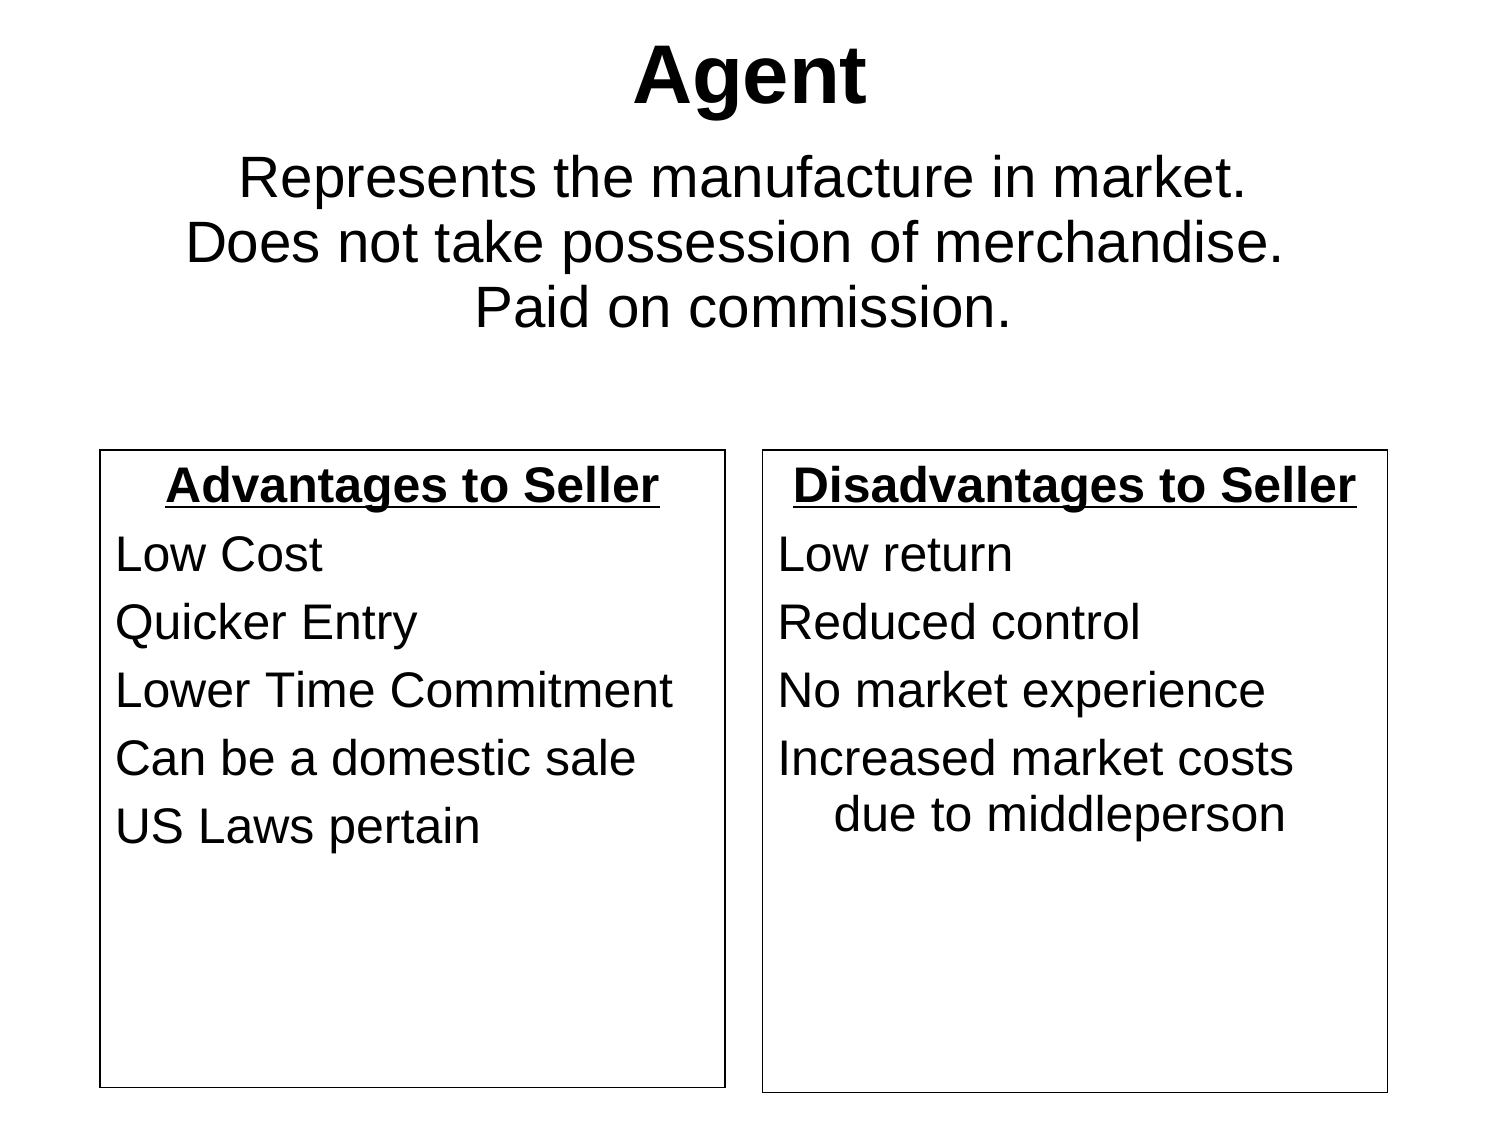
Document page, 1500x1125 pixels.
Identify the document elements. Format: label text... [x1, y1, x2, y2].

list Disadvantages to Seller Low return Reduced control No market experience Increased market costs due to middleperson [762, 449, 1388, 1093]
title Agent [24, 17, 1476, 133]
list Advantages to Seller Low Cost Quicker Entry Lower Time Commitment Can be a domestic sale US Laws pertain [99, 449, 726, 1088]
text_box Represents the manufacture in market. Does not take possession of merchandise. Paid on commission. [24, 137, 1463, 348]
